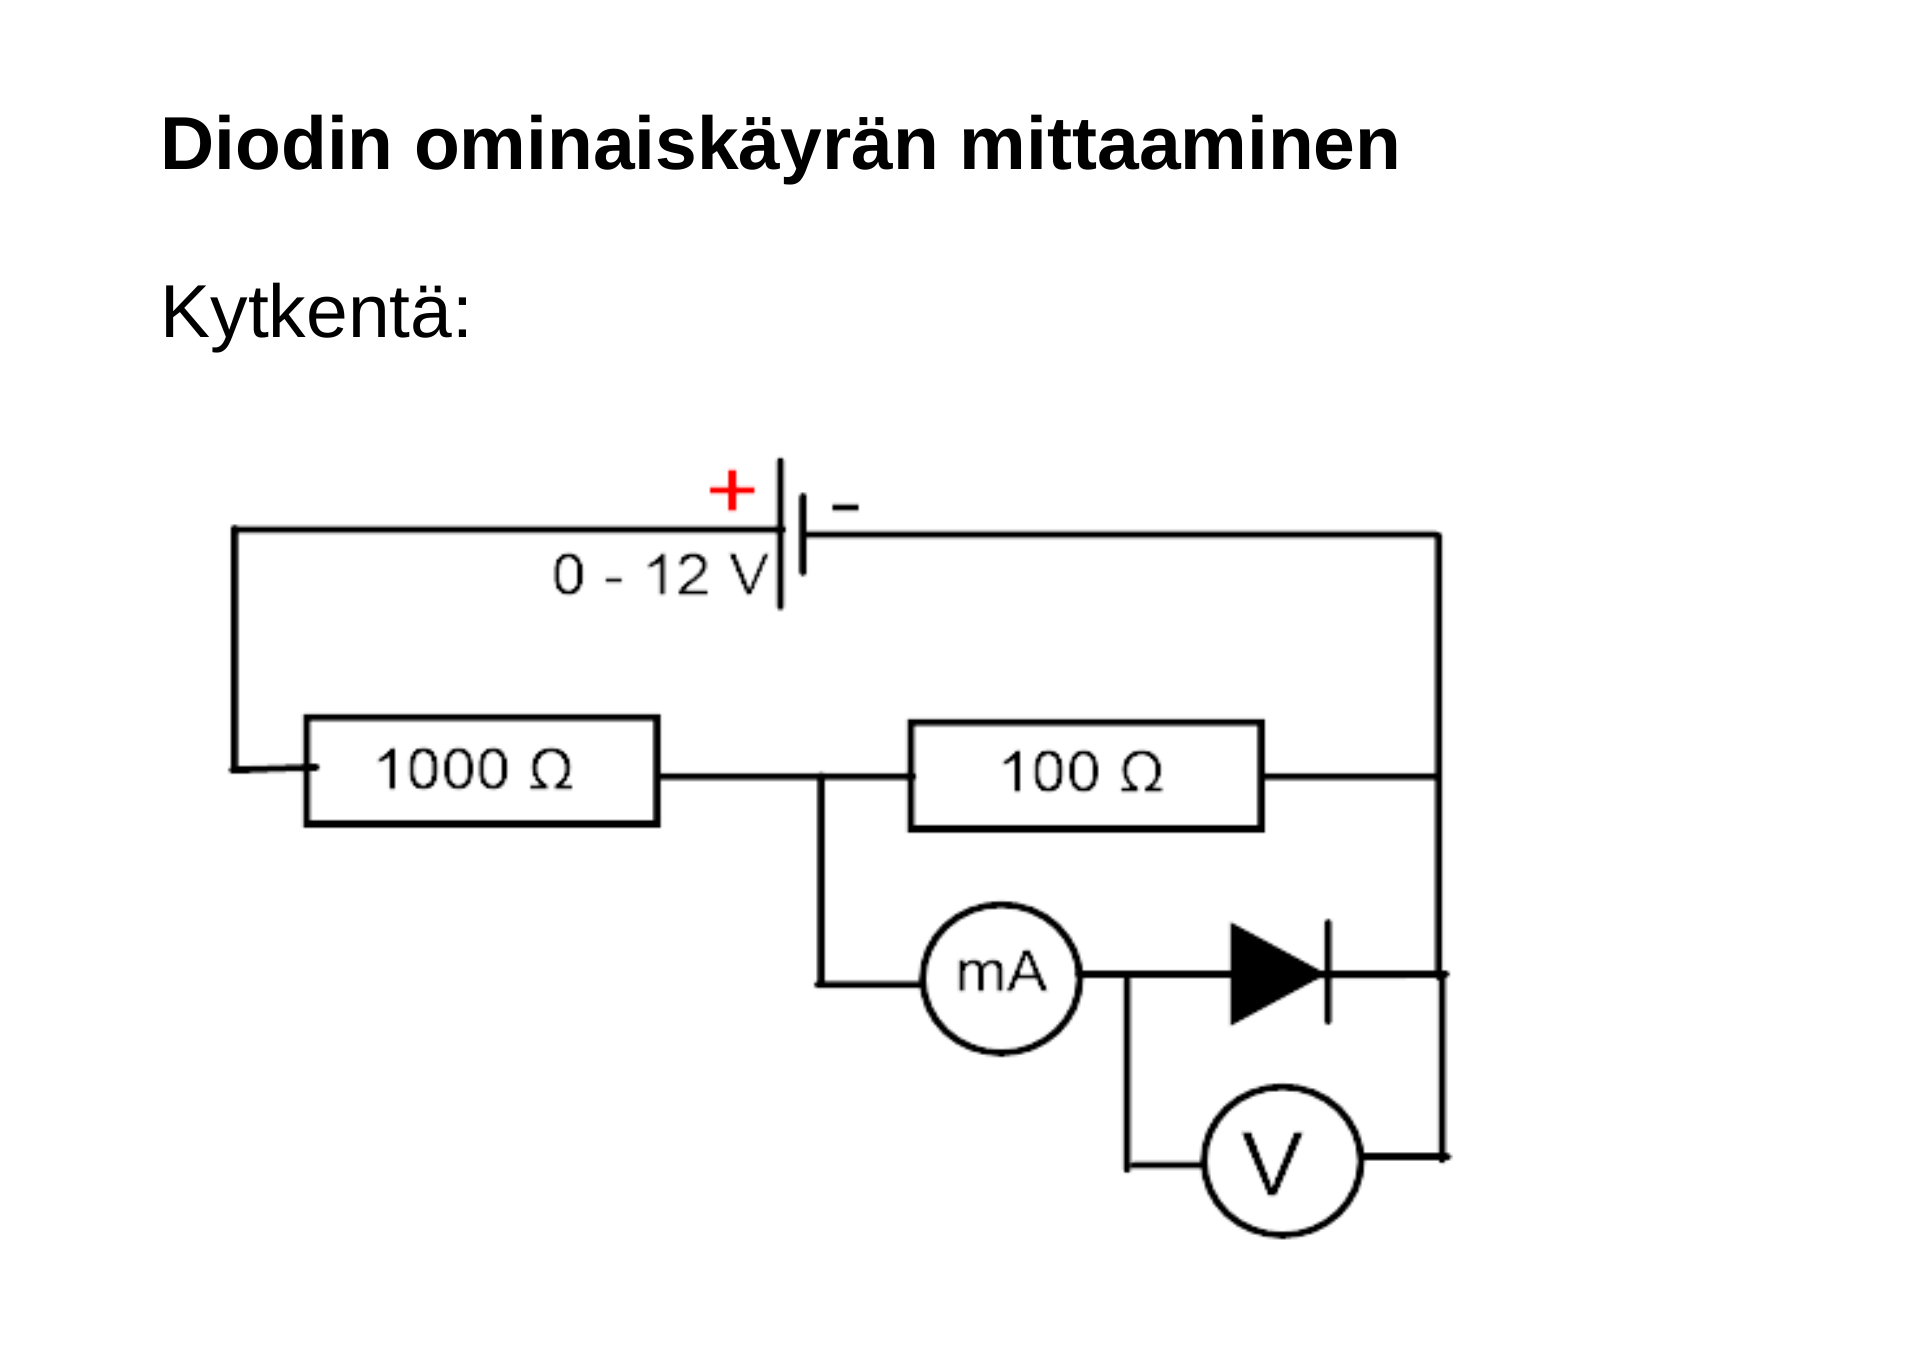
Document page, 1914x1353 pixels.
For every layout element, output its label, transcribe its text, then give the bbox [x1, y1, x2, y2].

picture [177, 389, 1500, 1258]
text_box Diodin ominaiskäyrän mittaaminen Kytkentä: [146, 94, 1418, 362]
